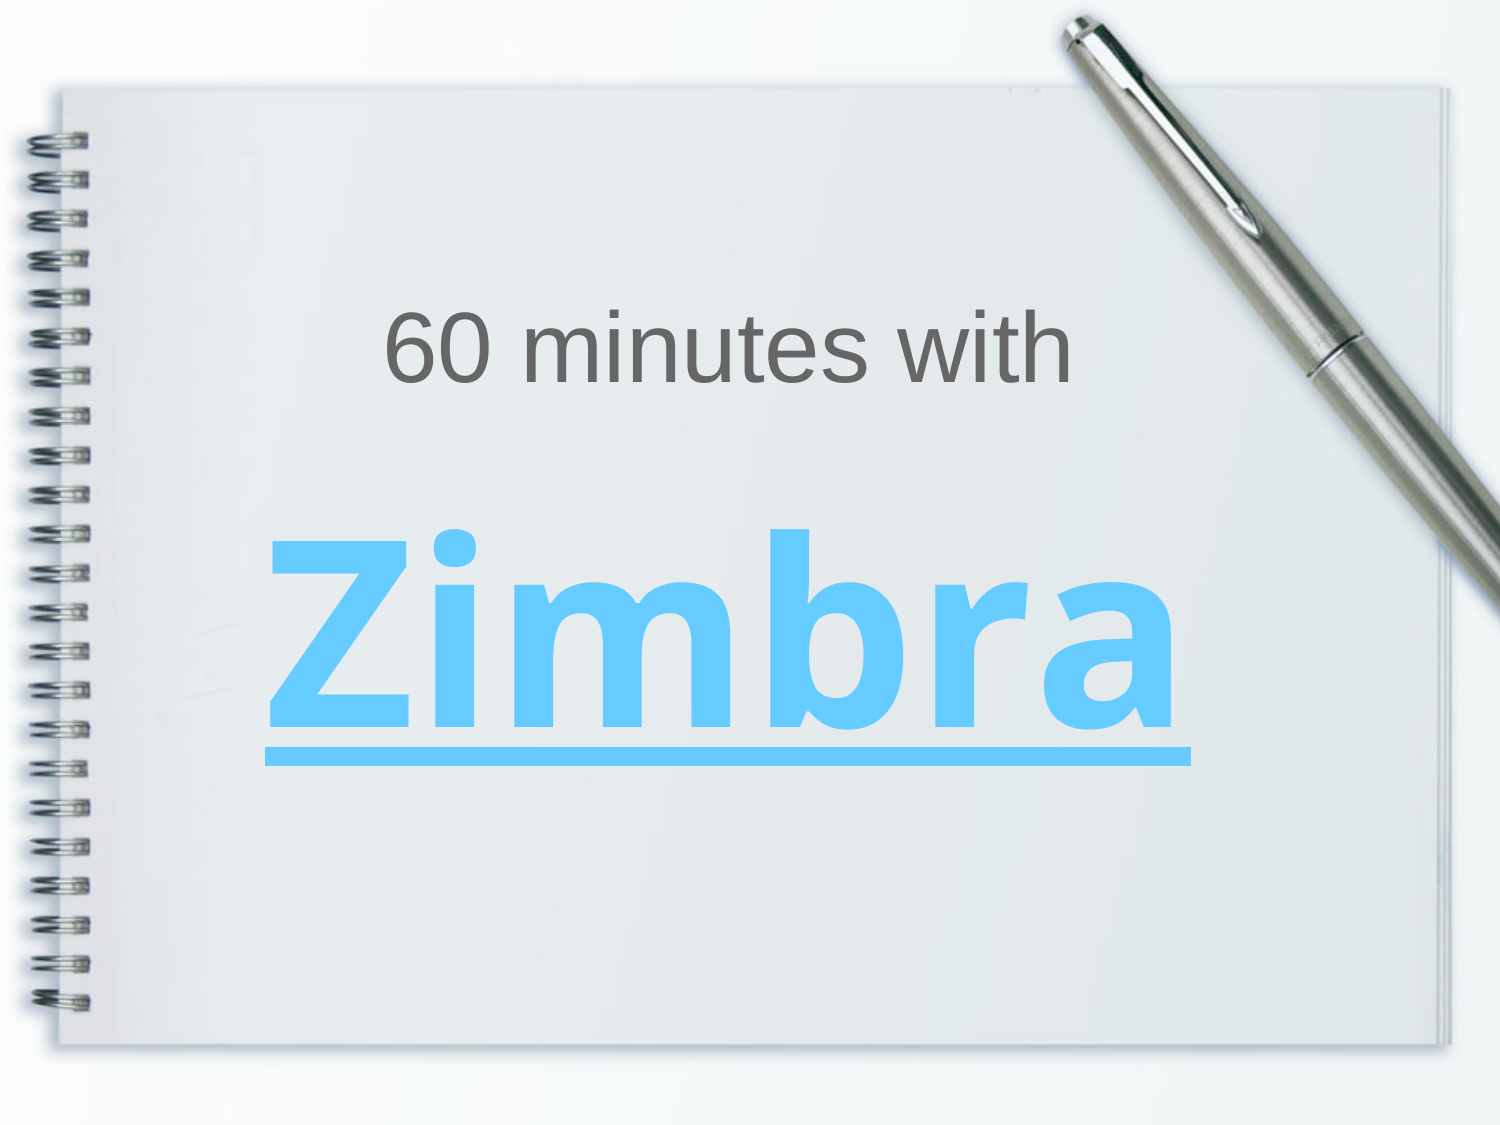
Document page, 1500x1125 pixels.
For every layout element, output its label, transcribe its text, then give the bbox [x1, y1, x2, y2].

picture [0, 0, 1500, 1125]
text_box Zimbra [249, 339, 1288, 900]
text_box 60 minutes with [367, 275, 1091, 411]
